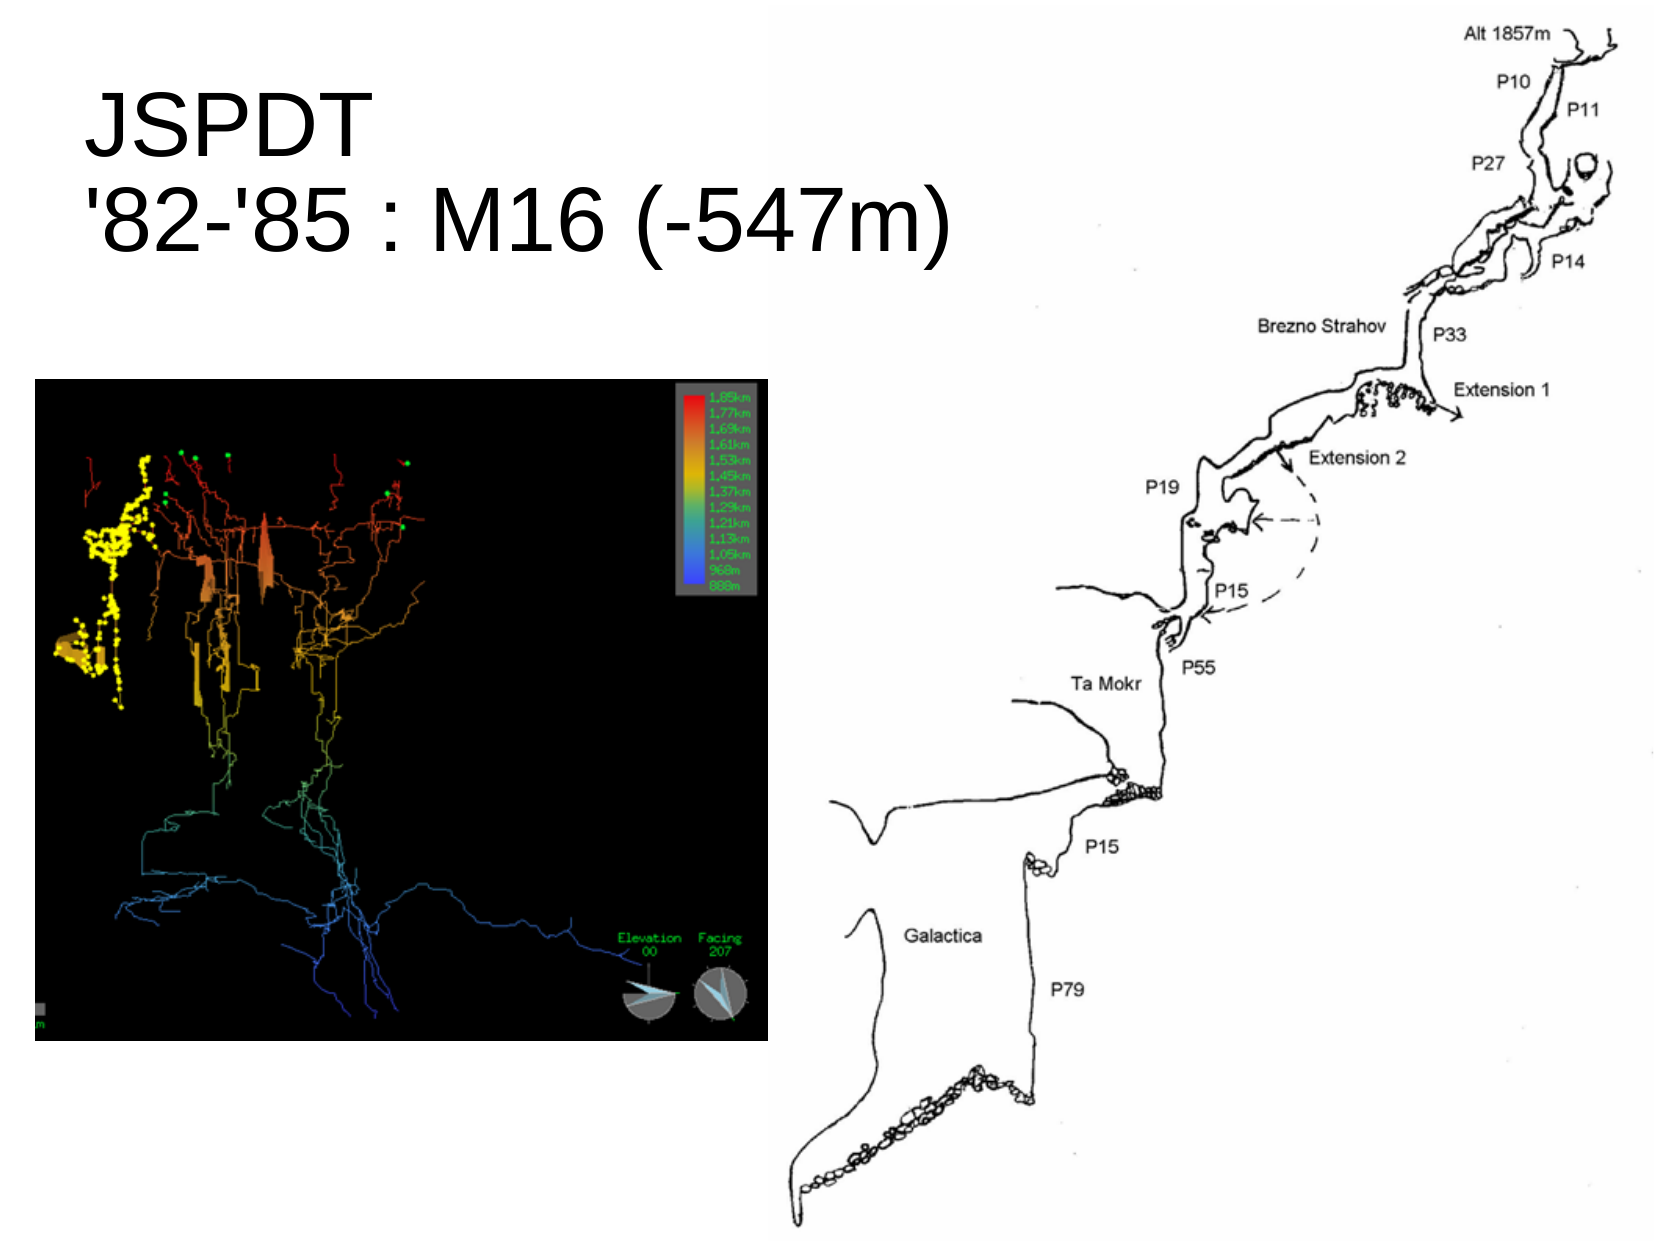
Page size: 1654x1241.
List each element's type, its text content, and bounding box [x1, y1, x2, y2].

title JSPDT '82-'85 : M16 (-547m) [84, 69, 1573, 275]
picture [35, 5, 1654, 1241]
